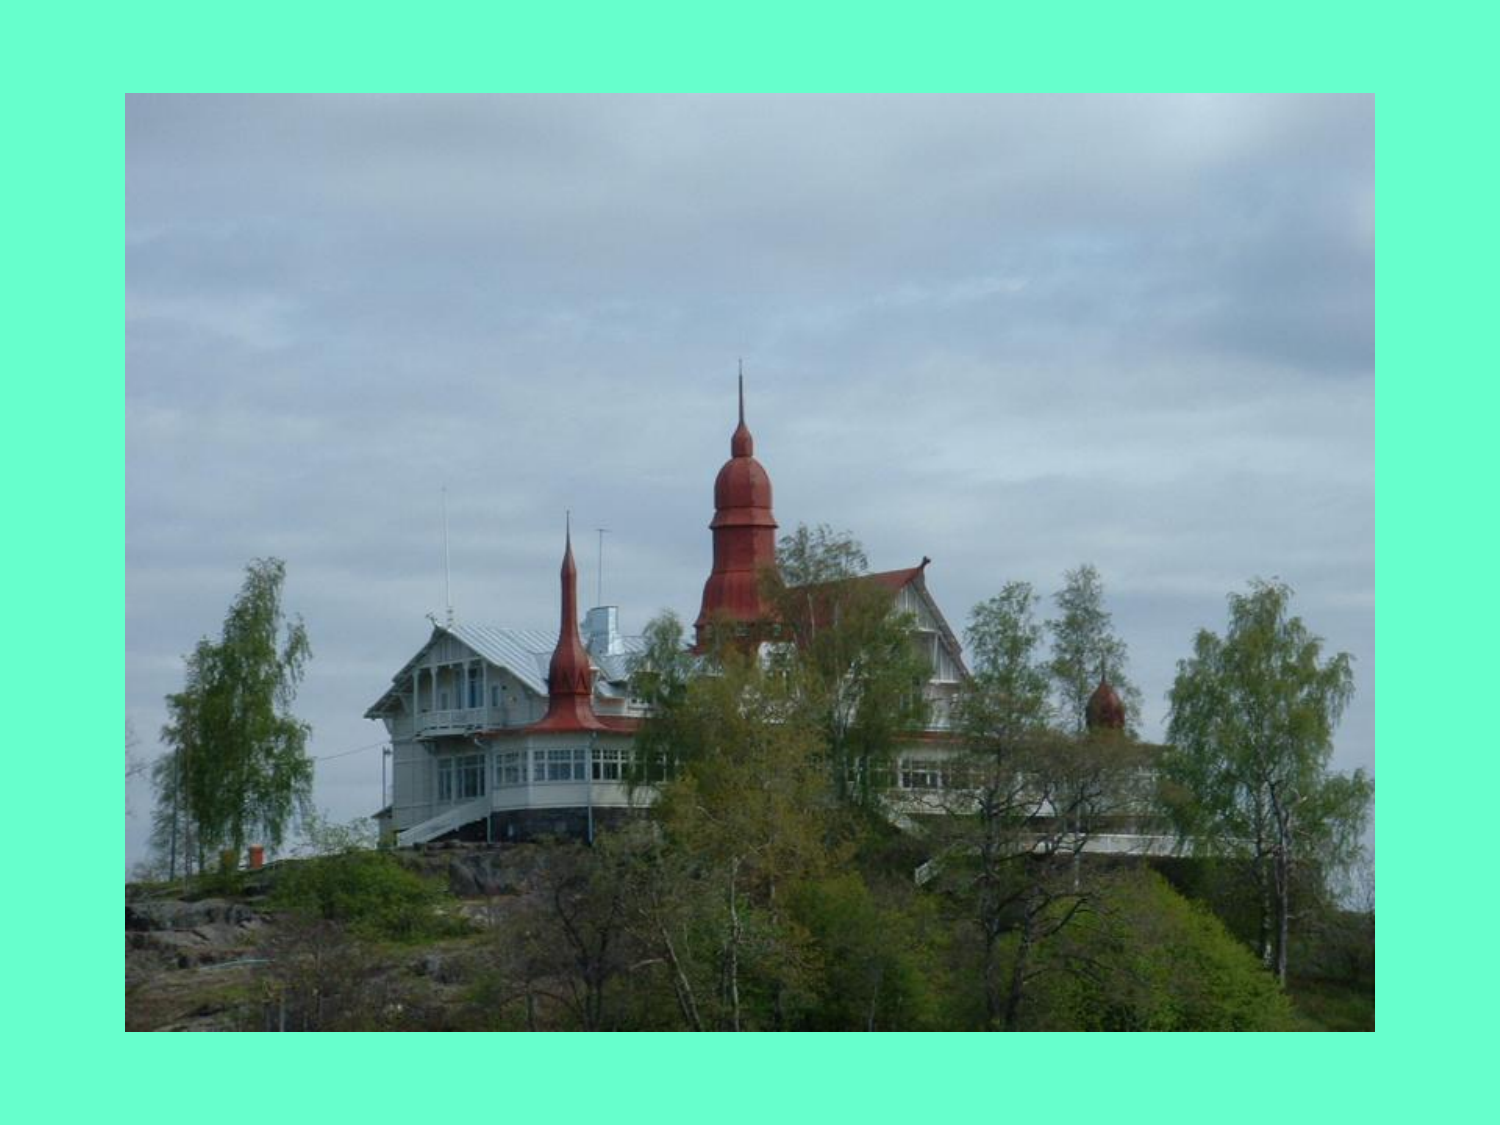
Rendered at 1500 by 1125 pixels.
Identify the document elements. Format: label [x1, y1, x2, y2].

picture [125, 93, 1375, 1032]
